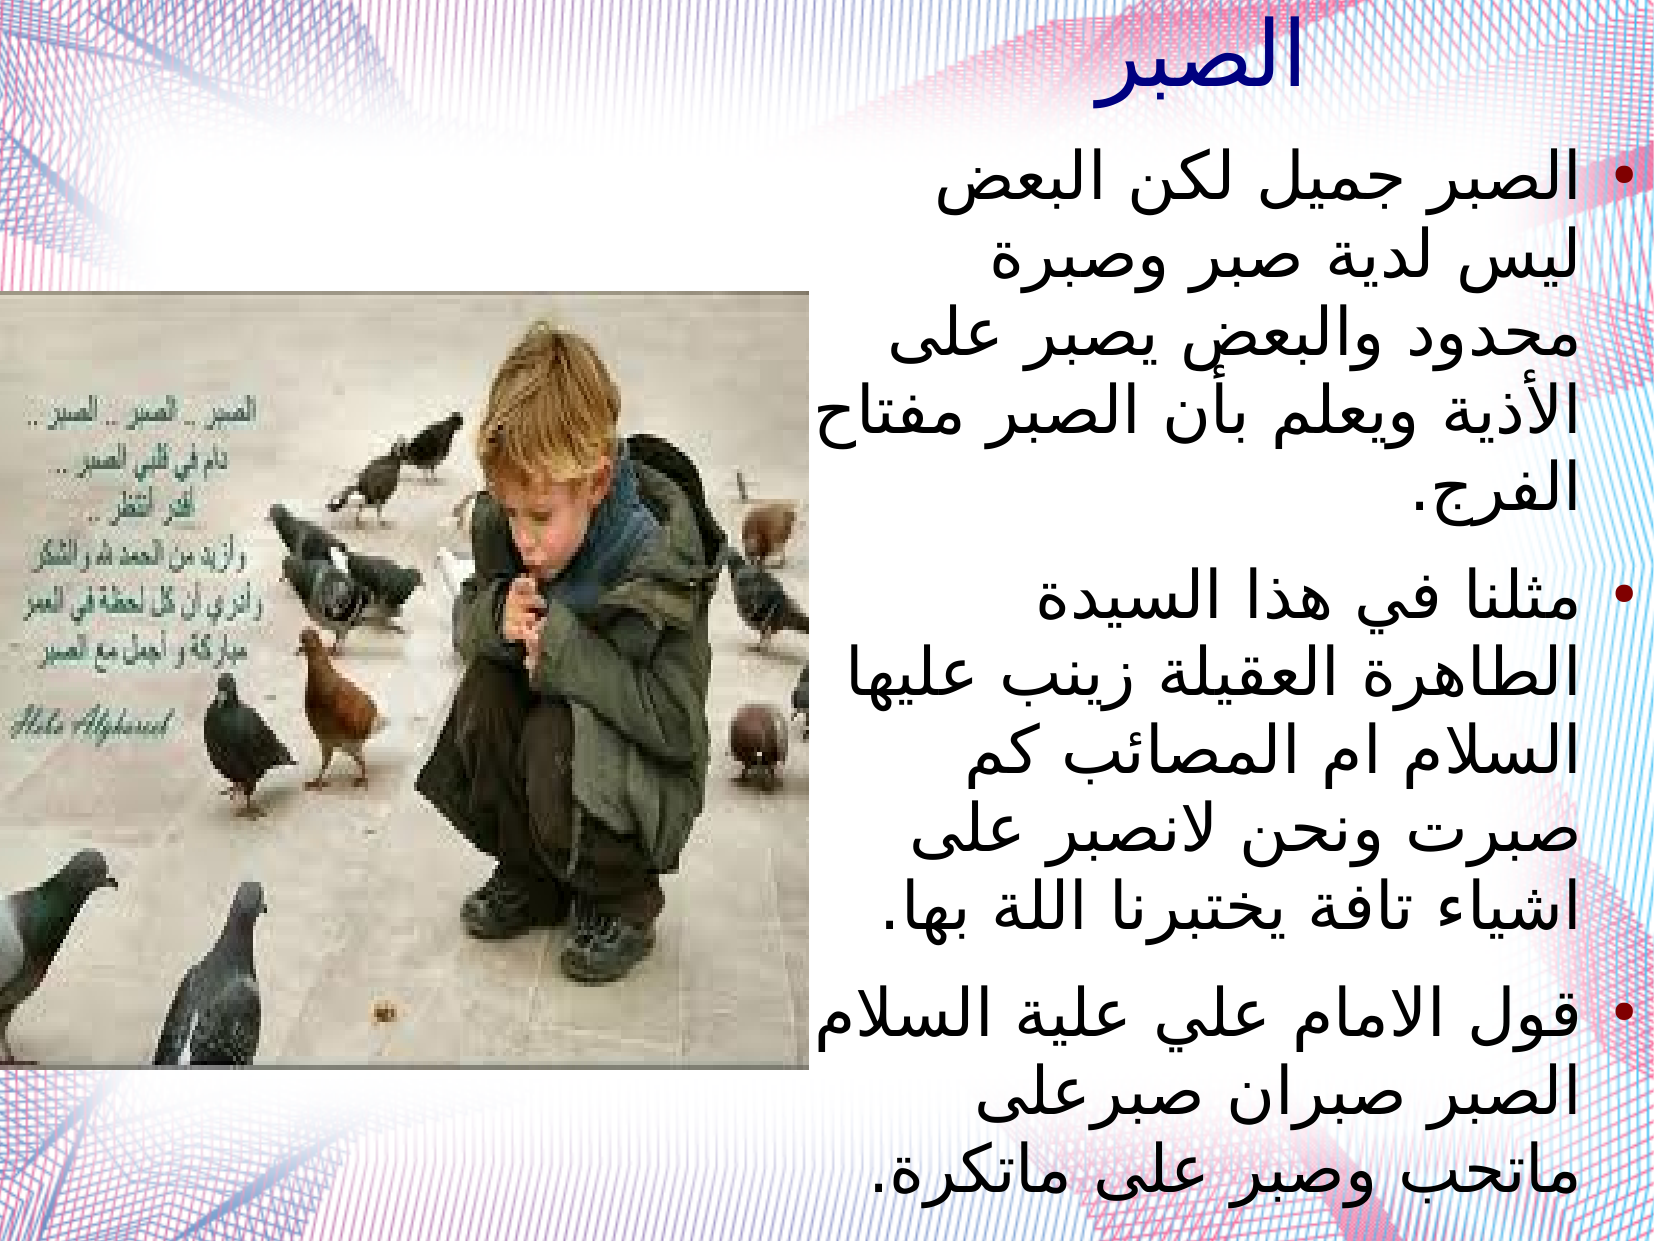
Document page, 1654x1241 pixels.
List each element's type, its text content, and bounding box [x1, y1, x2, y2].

picture [0, 0, 809, 1241]
title الصبر [458, 0, 1654, 159]
list الصبر جميل لكن البعض ليس لدية صبر وصبرة محدود والبعض يصبر على الأذية ويعلم بأن الصبر مفتاح الفرج. مثلنا في هذا السيدة الطاهرة العقيلة زينب عليها السلام ام المصائب كم صبرت ونحن لانصبر على اشياء تافة يختبرنا اللة بها. قول الامام علي علية السلام الصبر صبران صبرعلى ماتحب وصبر على ماتكرة. [807, 137, 1654, 1241]
